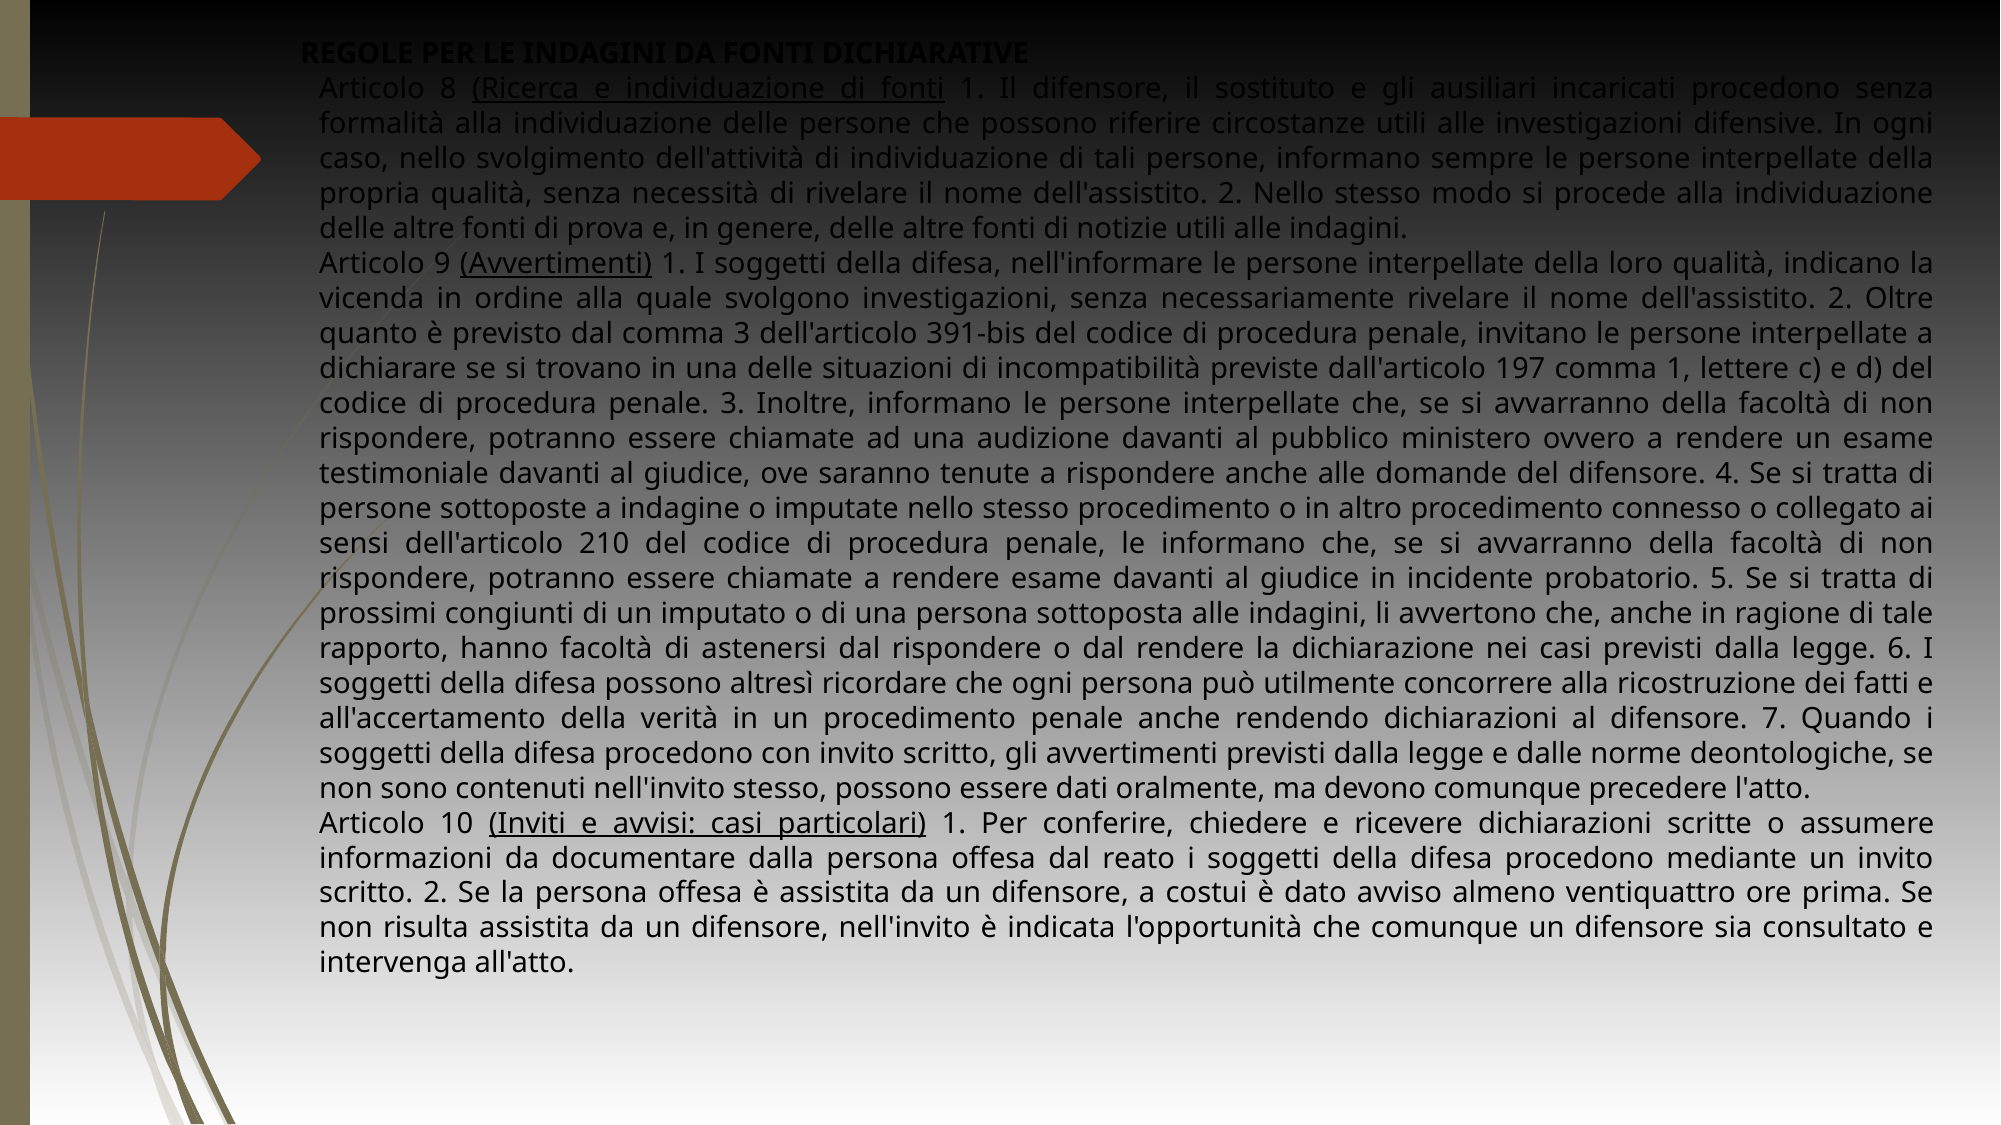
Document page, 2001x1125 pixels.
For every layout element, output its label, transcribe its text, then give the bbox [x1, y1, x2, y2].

list REGOLE PER LE INDAGINI DA FONTI DICHIARATIVE Articolo 8 (Ricerca e individuazione di fonti 1. Il difensore, il sostituto e gli ausiliari incaricati procedono senza formalità alla individuazione delle persone che possono riferire circostanze utili alle investigazioni difensive. In ogni caso, nello svolgimento dell'attività di individuazione di tali persone, informano sempre le persone interpellate della propria qualità, senza necessità di rivelare il nome dell'assistito. 2. Nello stesso modo si procede alla individuazione delle altre fonti di prova e, in genere, delle altre fonti di notizie utili alle indagini. Articolo 9 (Avvertimenti) 1. I soggetti della difesa, nell'informare le persone interpellate della loro qualità, indicano la vicenda in ordine alla quale svolgono investigazioni, senza necessariamente rivelare il nome dell'assistito. 2. Oltre quanto è previsto dal comma 3 dell'articolo 391-bis del codice di procedura penale, invitano le persone interpellate a dichiarare se si trovano in una delle situazioni di incompatibilità previste dall'articolo 197 comma 1, lettere c) e d) del codice di procedura penale. 3. Inoltre, informano le persone interpellate che, se si avvarranno della facoltà di non rispondere, potranno essere chiamate ad una audizione davanti al pubblico ministero ovvero a rendere un esame testimoniale davanti al giudice, ove saranno tenute a rispondere anche alle domande del difensore. 4. Se si tratta di persone sottoposte a indagine o imputate nello stesso procedimento o in altro procedimento connesso o collegato ai sensi dell'articolo 210 del codice di procedura penale, le informano che, se si avvarranno della facoltà di non rispondere, potranno essere chiamate a rendere esame davanti al giudice in incidente probatorio. 5. Se si tratta di prossimi congiunti di un imputato o di una persona sottoposta alle indagini, li avvertono che, anche in ragione di tale rapporto, hanno facoltà di astenersi dal rispondere o dal rendere la dichiarazione nei casi previsti dalla legge. 6. I soggetti della difesa possono altresì ricordare che ogni persona può utilmente concorrere alla ricostruzione dei fatti e all'accertamento della verità in un procedimento penale anche rendendo dichiarazioni al difensore. 7. Quando i soggetti della difesa procedono con invito scritto, gli avvertimenti previsti dalla legge e dalle norme deontologiche, se non sono contenuti nell'invito stesso, possono essere dati oralmente, ma devono comunque precedere l'atto. Articolo 10 (Inviti e avvisi: casi particolari) 1. Per conferire, chiedere e ricevere dichiarazioni scritte o assumere informazioni da documentare dalla persona offesa dal reato i soggetti della difesa procedono mediante un invito scritto. 2. Se la persona offesa è assistita da un difensore, a costui è dato avviso almeno ventiquattro ore prima. Se non risulta assistita da un difensore, nell'invito è indicata l'opportunità che comunque un difensore sia consultato e intervenga all'atto. [285, 27, 1950, 1037]
